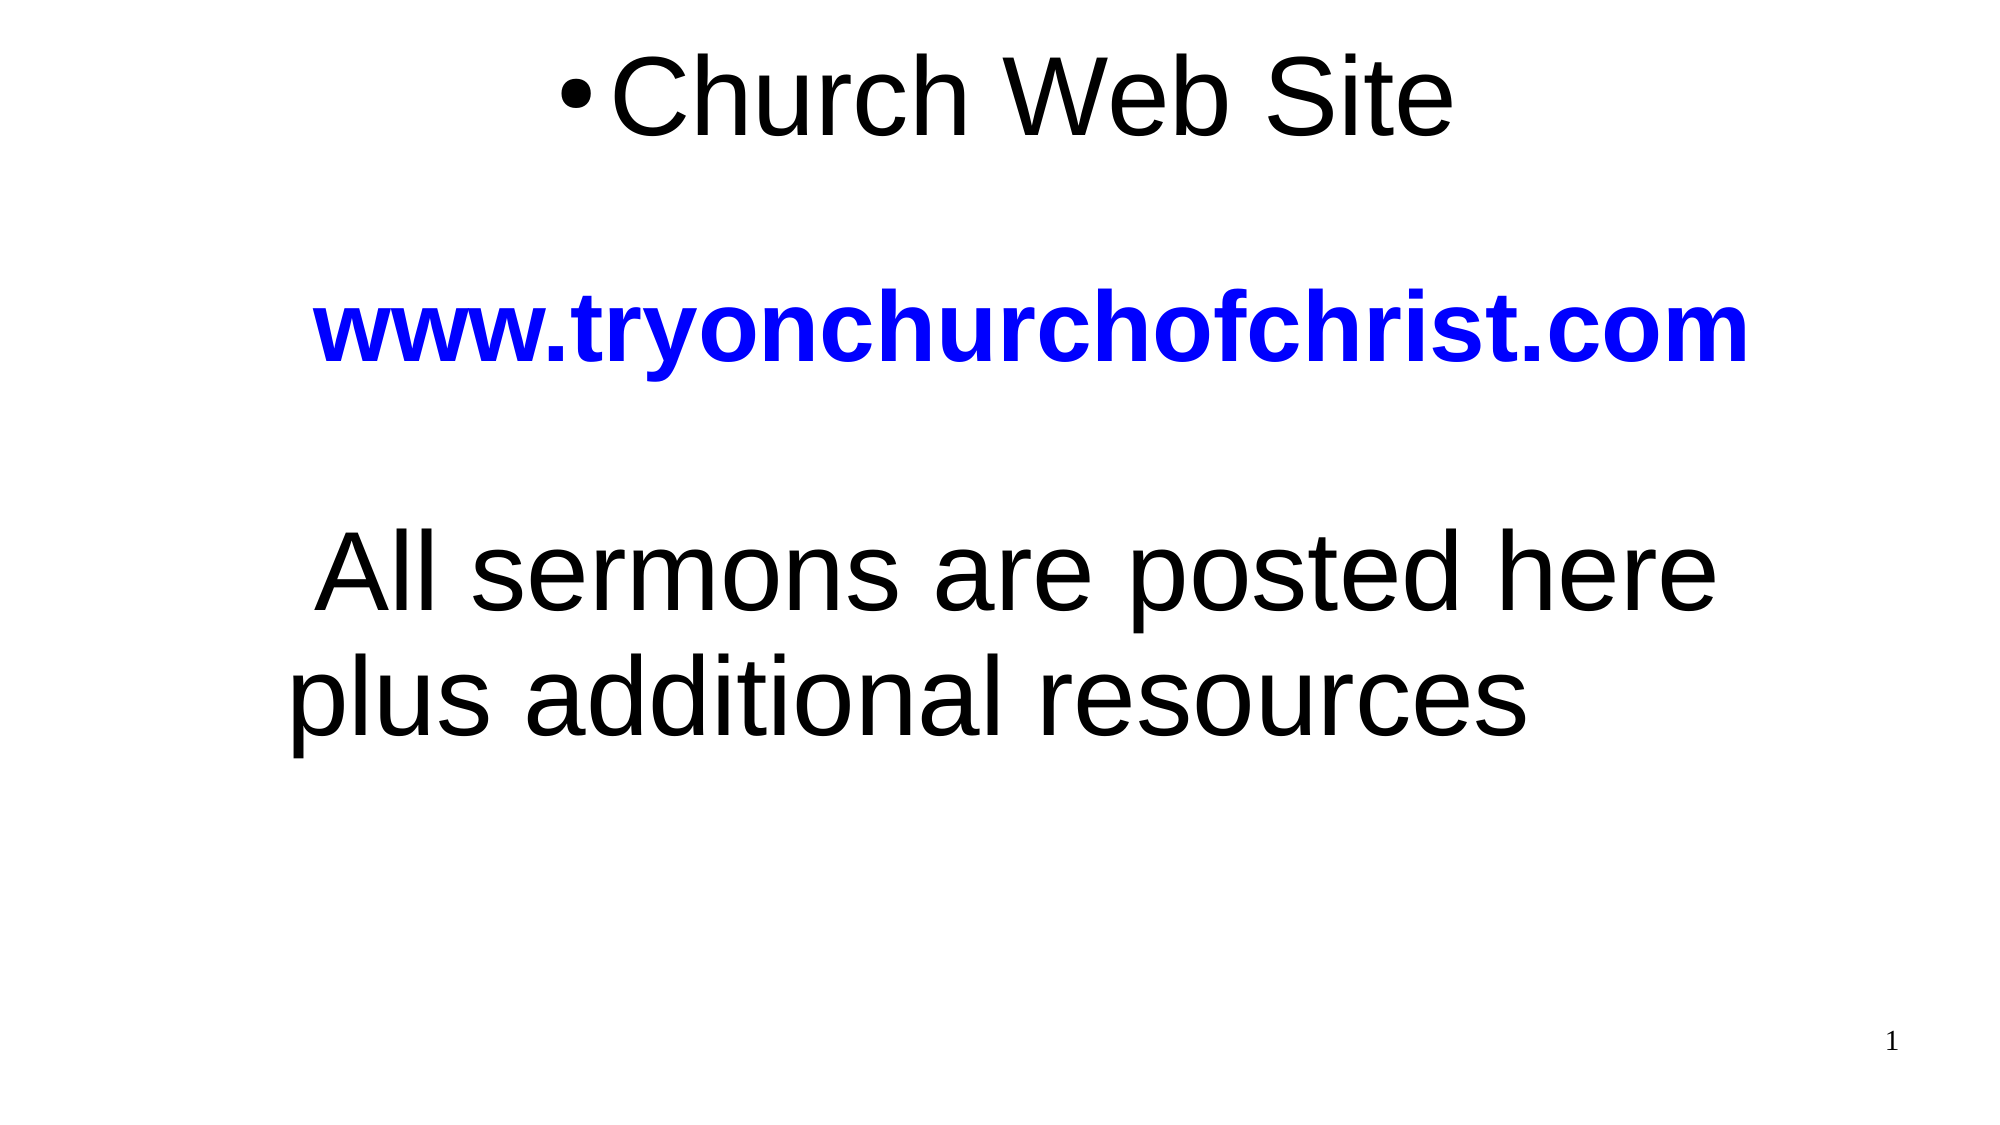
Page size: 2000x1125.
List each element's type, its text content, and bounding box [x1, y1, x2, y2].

list Church Web Site www.tryonchurchofchrist.com All sermons are posted here plus additional resources [45, 33, 1951, 1123]
